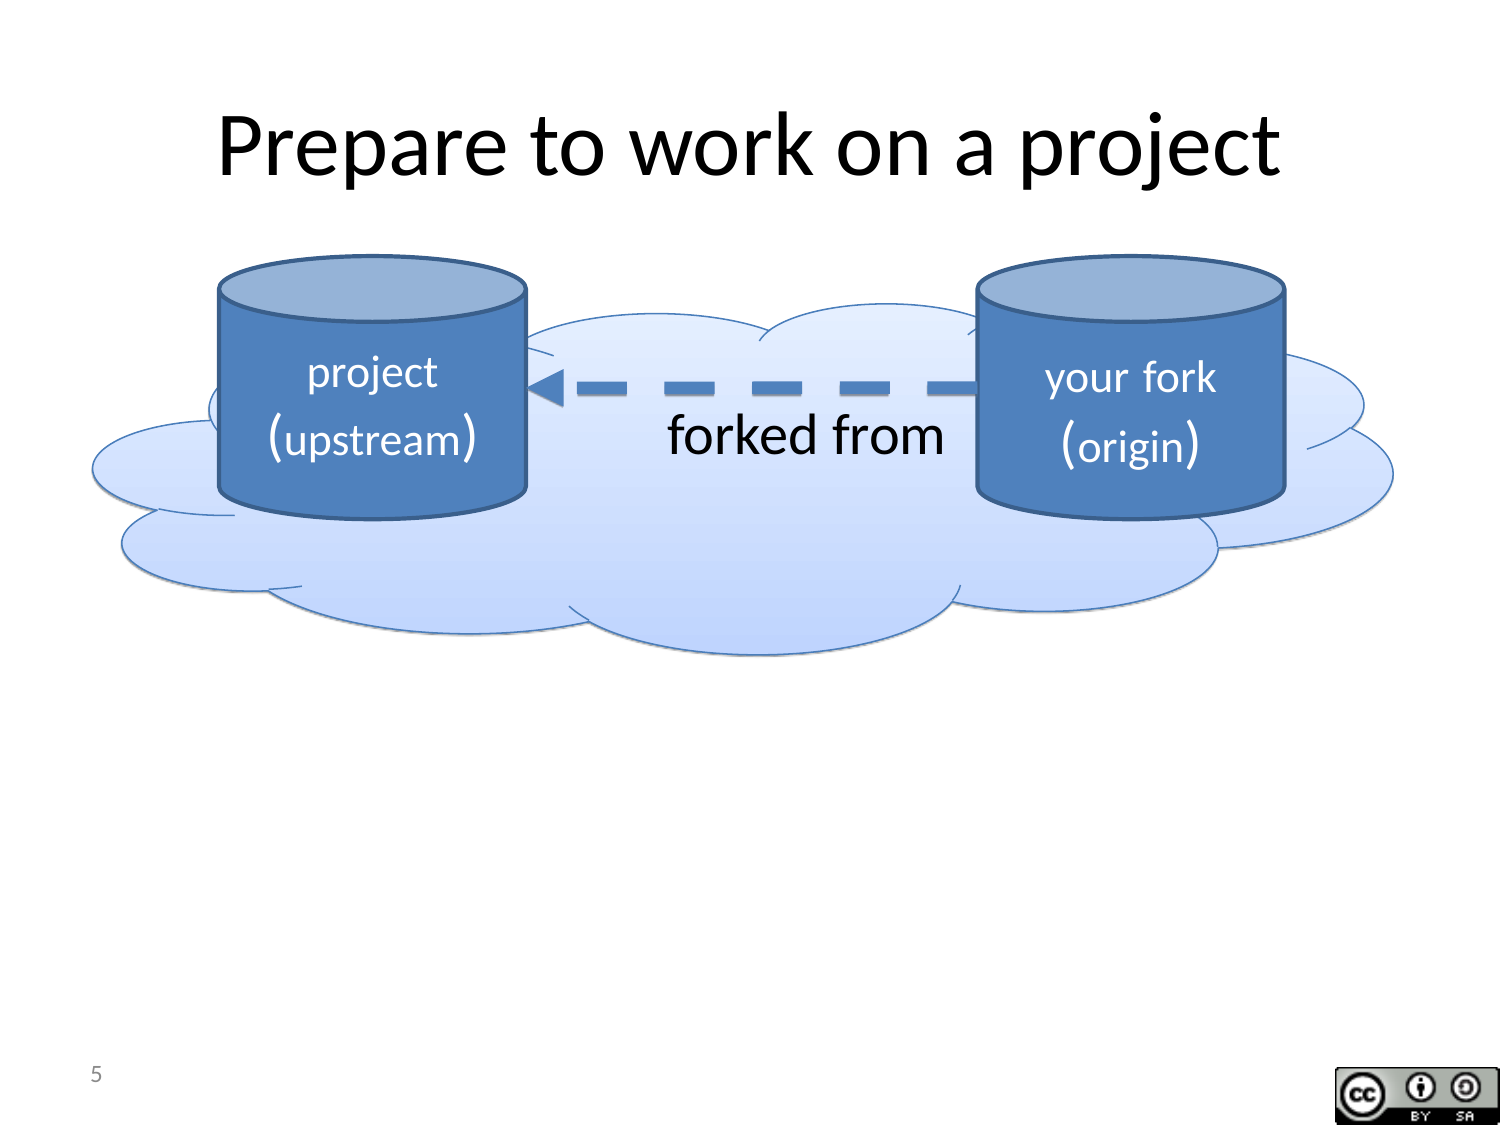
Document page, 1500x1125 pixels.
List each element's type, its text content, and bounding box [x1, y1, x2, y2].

text_box your fork (origin) [977, 291, 1285, 520]
title Prepare to work on a project [75, 45, 1425, 233]
slide_number <number> [75, 1042, 425, 1103]
text_box forked from [604, 388, 1010, 474]
picture [1335, 1067, 1500, 1125]
text_box [92, 303, 1394, 655]
text_box project (upstream) [218, 290, 526, 520]
